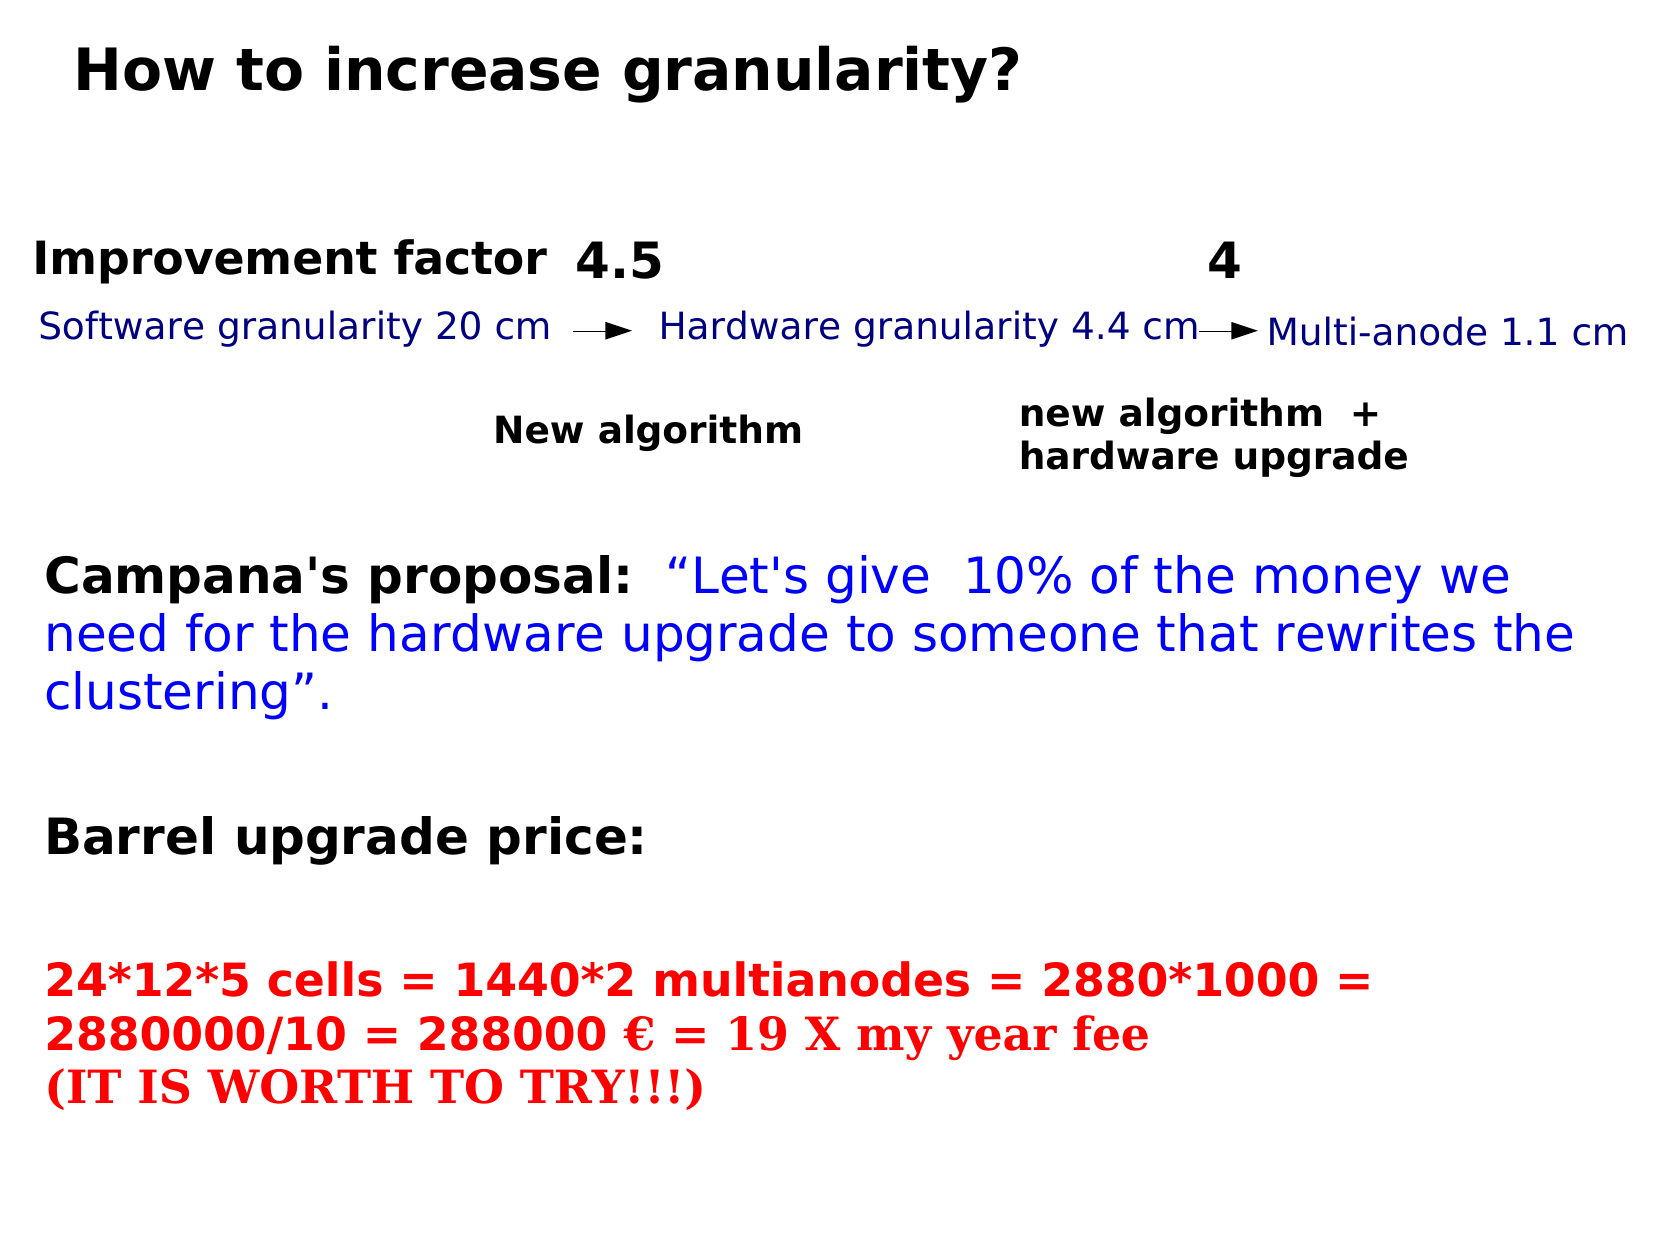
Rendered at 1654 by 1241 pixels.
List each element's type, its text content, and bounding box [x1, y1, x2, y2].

text_box 4.5 [561, 224, 680, 298]
text_box Software granularity 20 cm [23, 297, 615, 356]
text_box How to increase granularity? [59, 29, 1418, 113]
text_box Multi-anode 1.1 cm [1251, 303, 1654, 362]
text_box Hardware granularity 4.4 cm [643, 297, 1235, 356]
text_box [59, 962, 1477, 1036]
text_box Campana's proposal: “Let's give 10% of the money we need for the hardware upgrade to someone that rewrites the clustering”. Barrel upgrade price: 24*12*5 cells = 1440*2 multianodes = 2880*1000 = 2880000/10 = 288000 € = 19 X my year fee (IT IS WORTH TO TRY!!!) [29, 539, 1625, 1166]
text_box 4 [1192, 224, 1312, 298]
text_box Improvement factor [17, 224, 573, 293]
text_box New algorithm [478, 401, 827, 460]
text_box new algorithm + hardware upgrade [1003, 383, 1447, 486]
